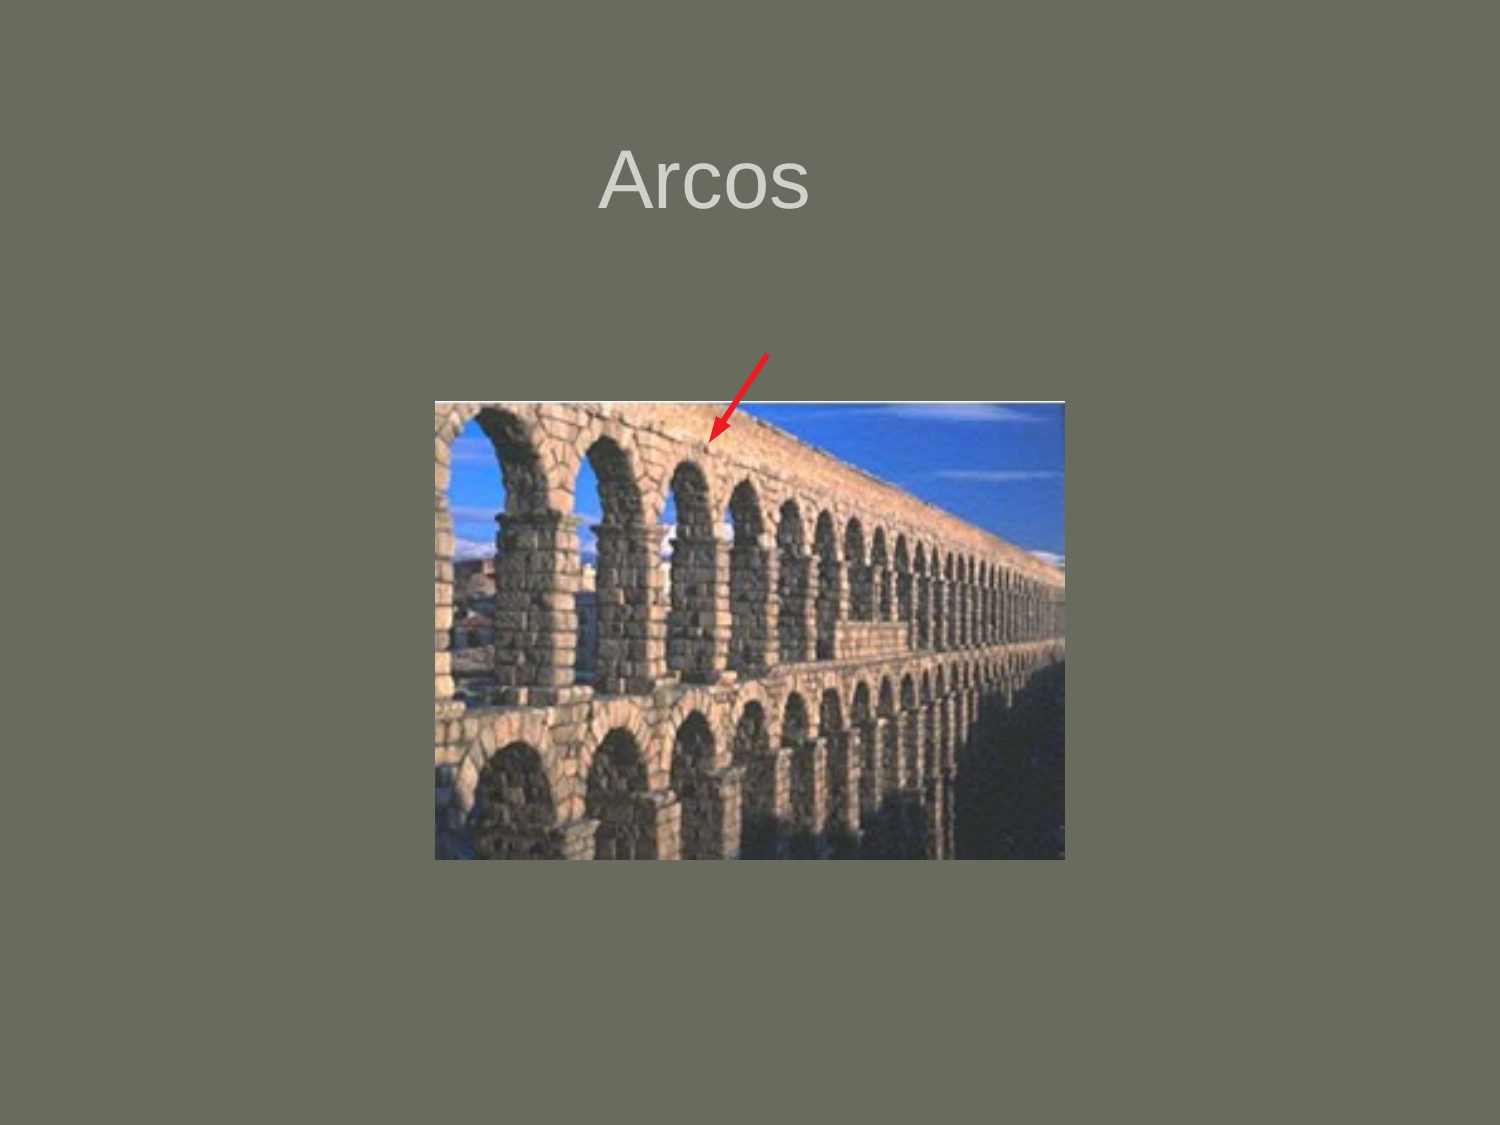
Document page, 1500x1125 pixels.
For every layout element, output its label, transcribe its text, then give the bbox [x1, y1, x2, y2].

picture [435, 401, 1065, 860]
title Arcos [76, 42, 1334, 309]
